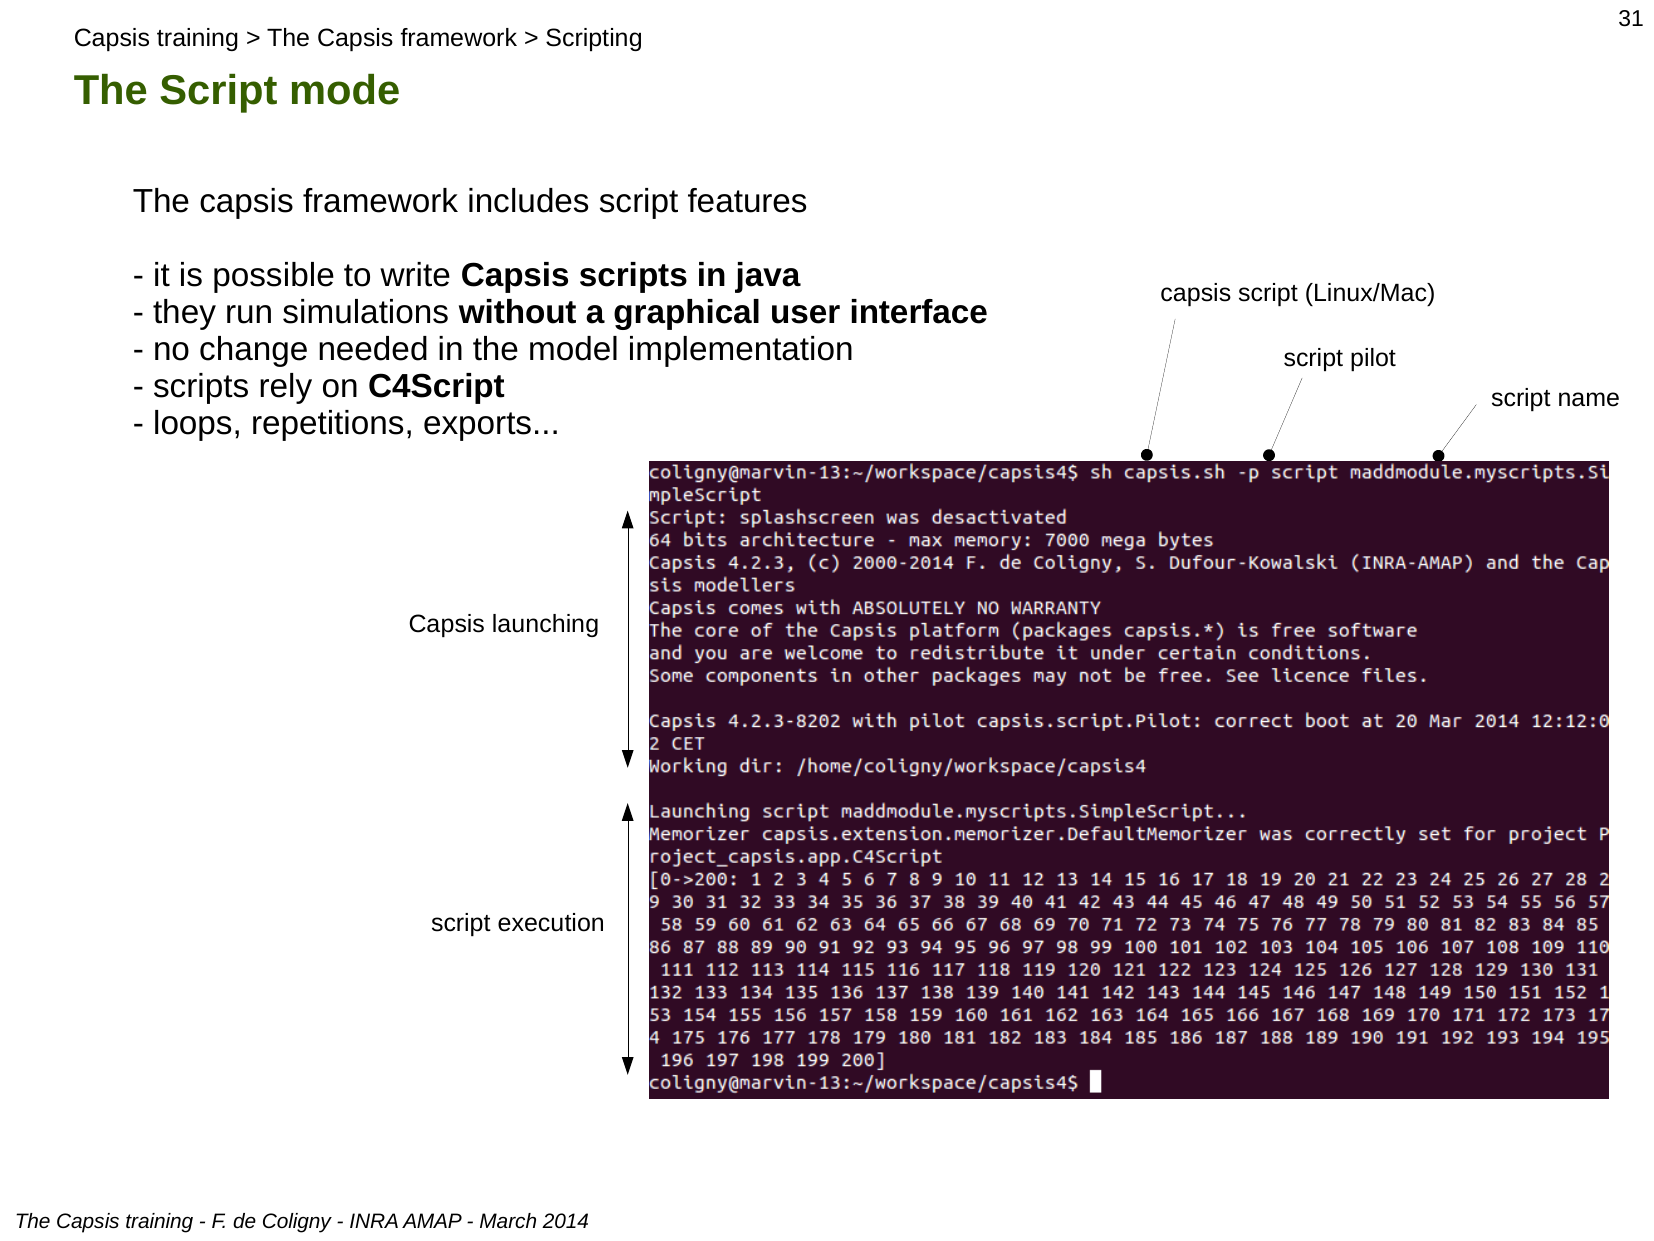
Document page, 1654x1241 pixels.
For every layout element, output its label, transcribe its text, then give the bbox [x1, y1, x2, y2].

text_box script name [1476, 376, 1654, 420]
text_box The Script mode [59, 59, 1344, 121]
picture [649, 461, 1609, 1099]
text_box capsis script (Linux/Mac) [1145, 271, 1512, 315]
text_box Capsis training > The Capsis framework > Scripting [59, 16, 1004, 59]
text_box script pilot [1268, 336, 1443, 380]
text_box script execution [366, 901, 621, 945]
text_box Capsis launching [318, 602, 615, 646]
text_box The Capsis training - F. de Coligny - INRA AMAP - March 2014 [0, 1201, 1654, 1241]
text_box The capsis framework includes script features - it is possible to write Capsis scripts in java - they run simulations without a graphical user interface - no change needed in the model implementation - scripts rely on C4Script - loops, repetitions, exports... [118, 174, 1040, 490]
